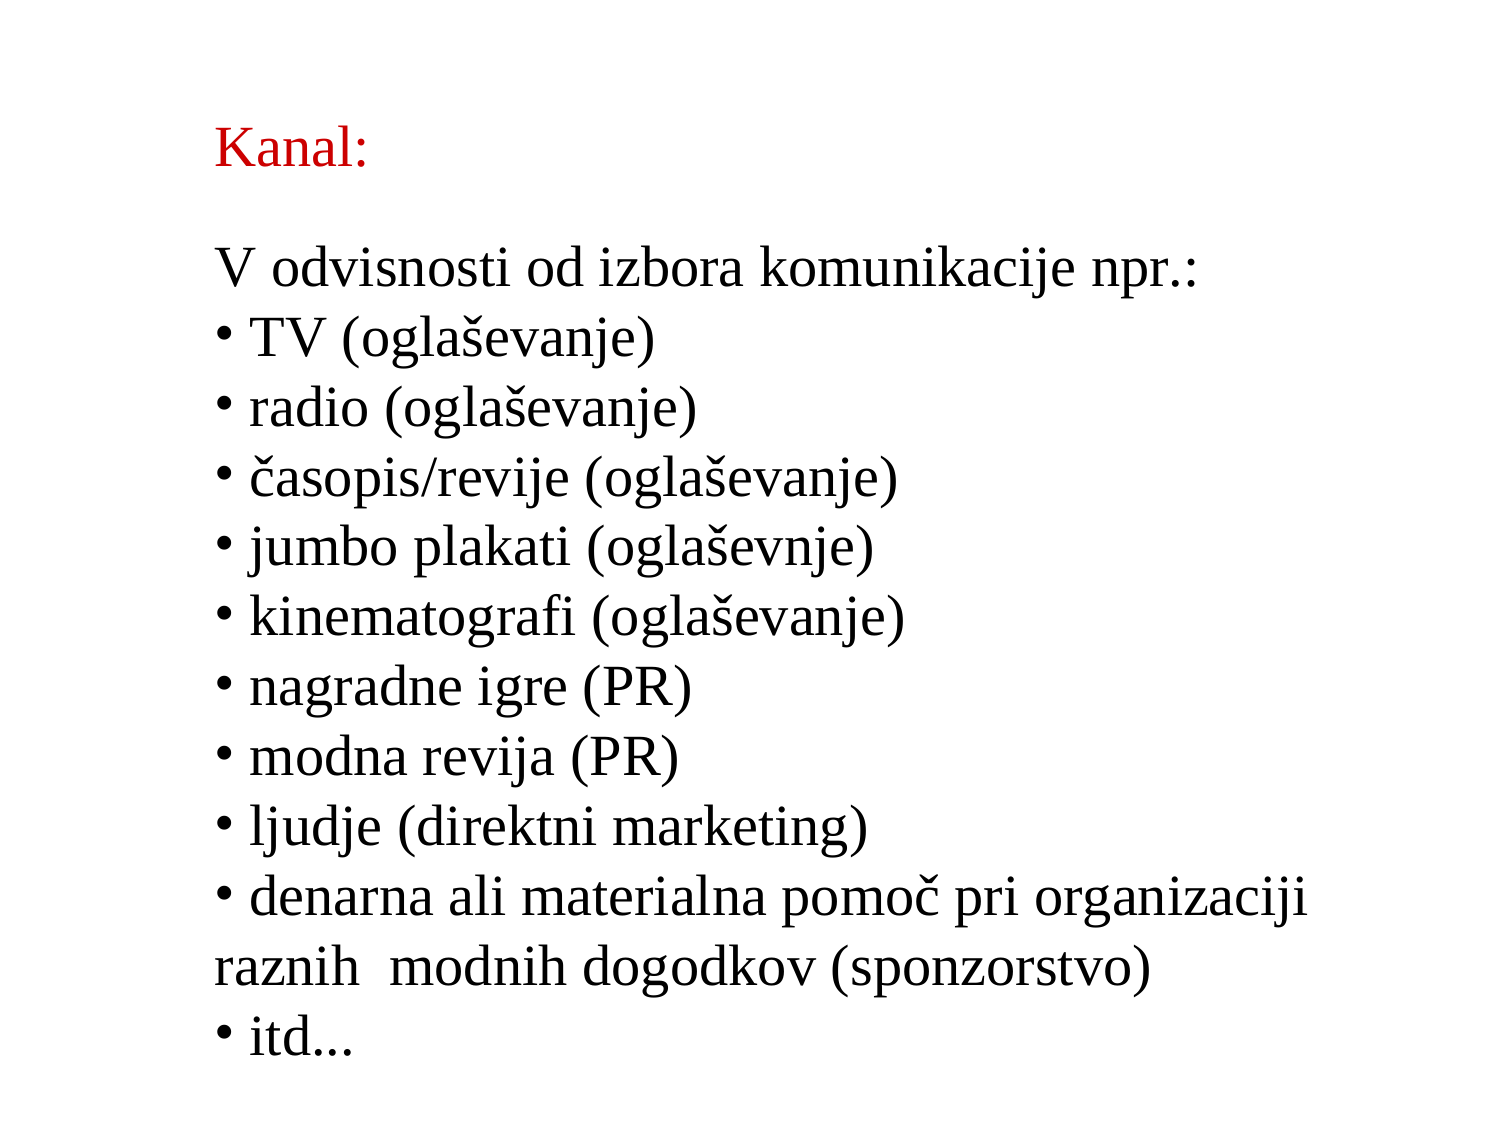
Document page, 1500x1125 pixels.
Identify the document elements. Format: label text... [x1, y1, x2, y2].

text_box Kanal: V odvisnosti od izbora komunikacije npr.: TV (oglaševanje) radio (oglaševanje) časopis/revije (oglaševanje) jumbo plakati (oglaševnje) kinematografi (oglaševanje) nagradne igre (PR) modna revija (PR) ljudje (direktni marketing) denarna ali materialna pomoč pri organizaciji raznih modnih dogodkov (sponzorstvo) itd... [200, 99, 1401, 1125]
